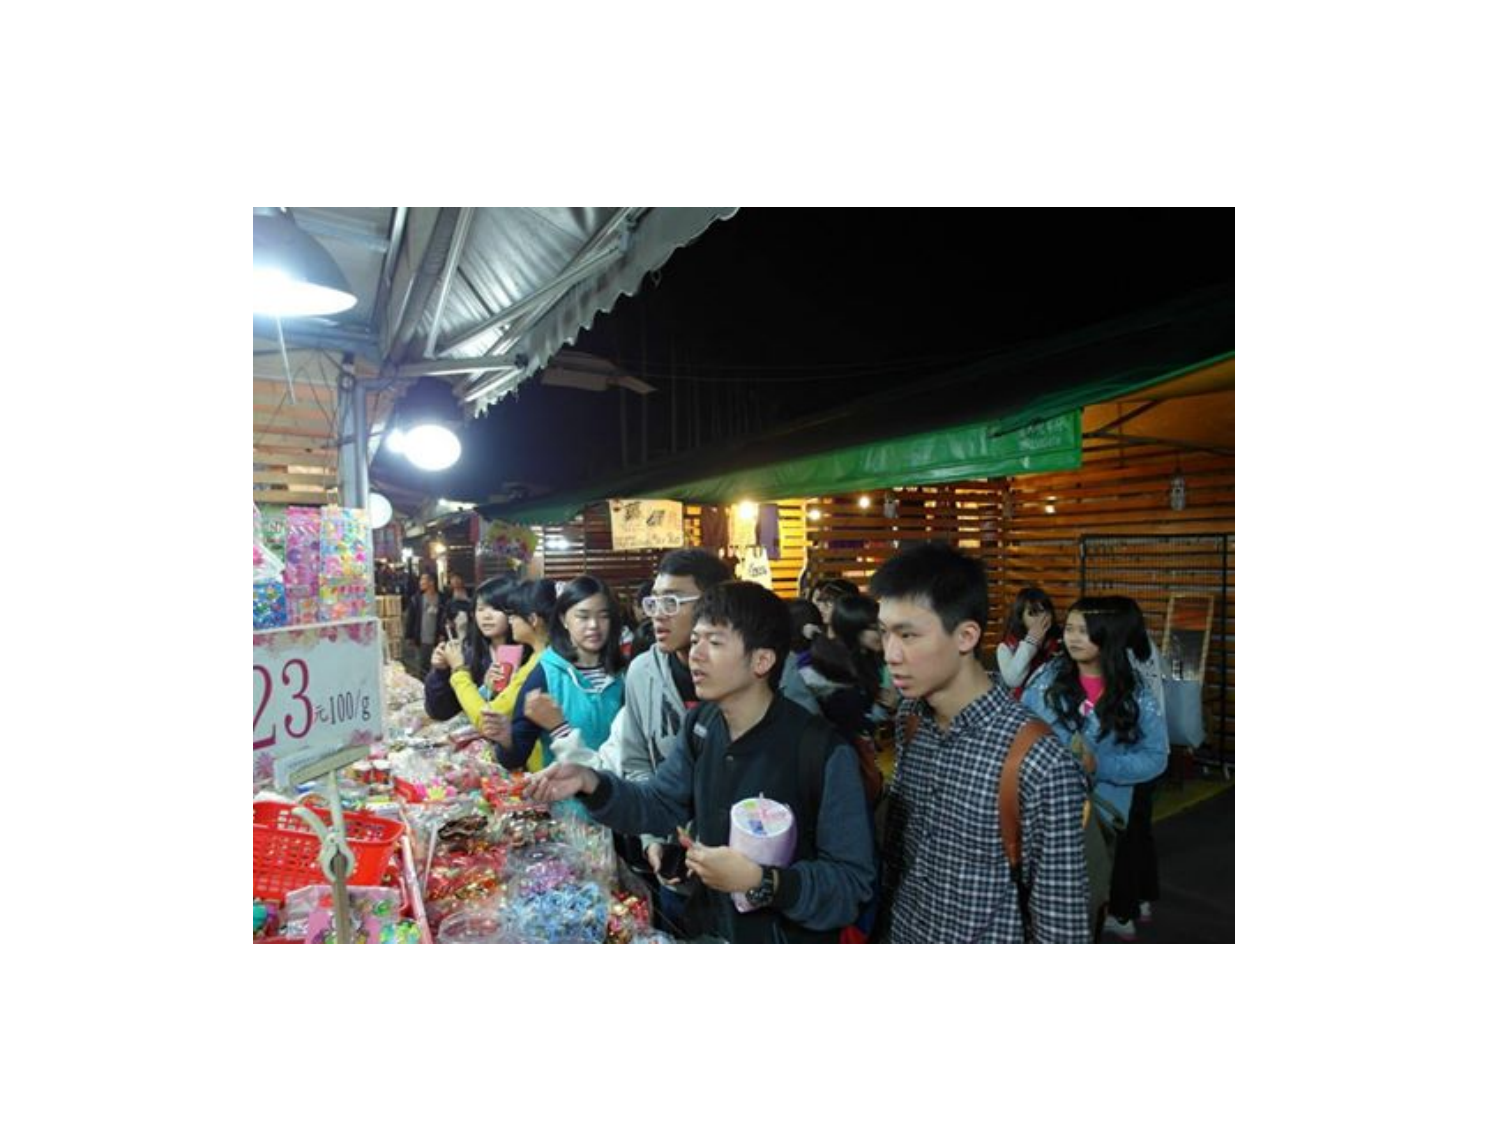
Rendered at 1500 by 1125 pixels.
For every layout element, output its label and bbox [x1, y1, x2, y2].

picture [253, 207, 1235, 944]
